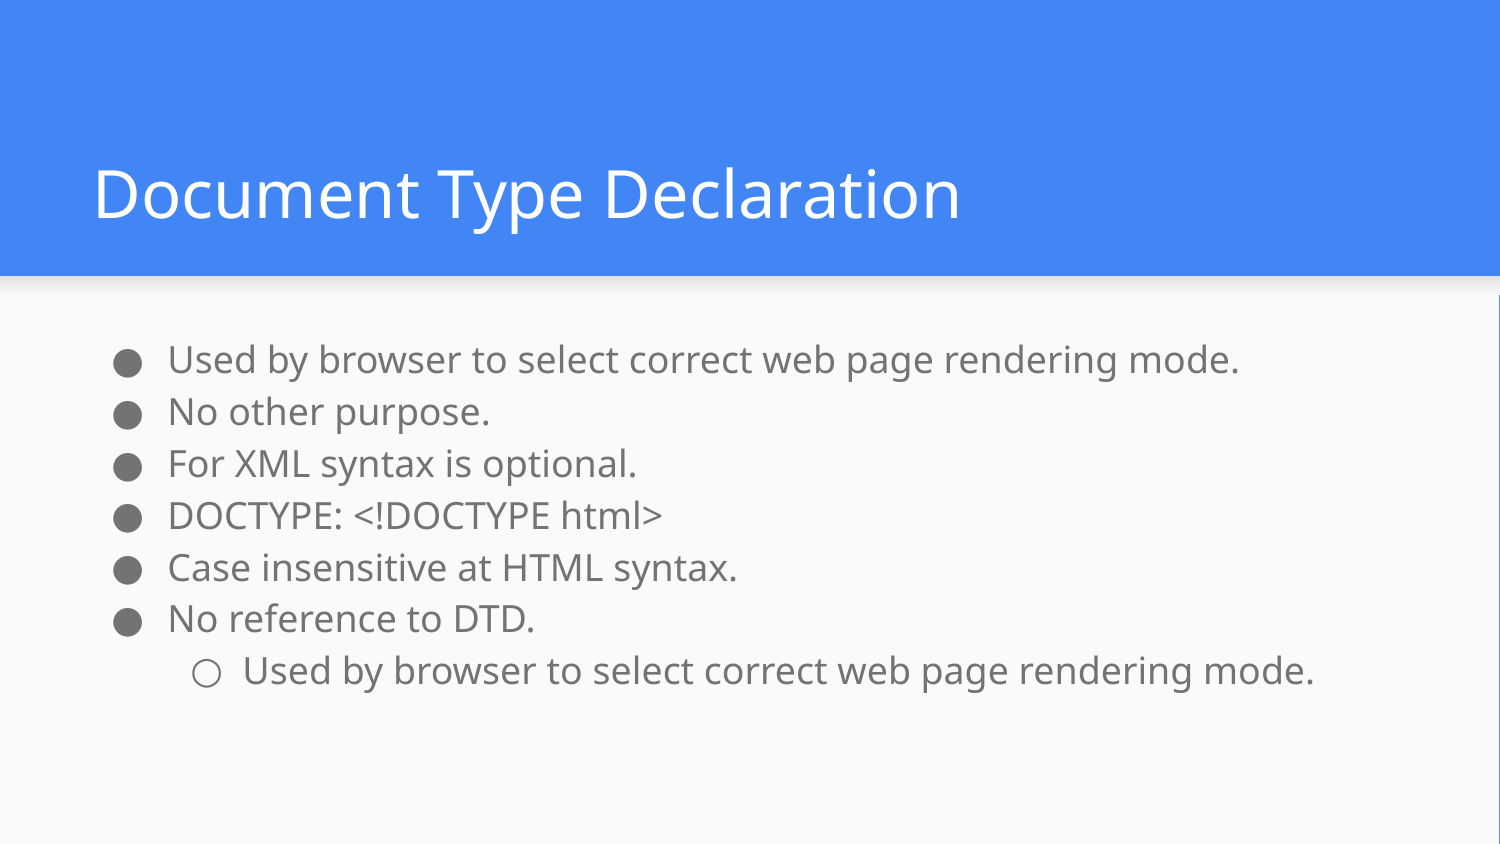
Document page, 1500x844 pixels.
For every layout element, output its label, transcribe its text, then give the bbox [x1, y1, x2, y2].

list Used by browser to select correct web page rendering mode. No other purpose. For XML syntax is optional. DOCTYPE: <!DOCTYPE html> Case insensitive at HTML syntax. No reference to DTD. Used by browser to select correct web page rendering mode. [77, 314, 1427, 760]
title Document Type Declaration [77, 121, 1427, 248]
